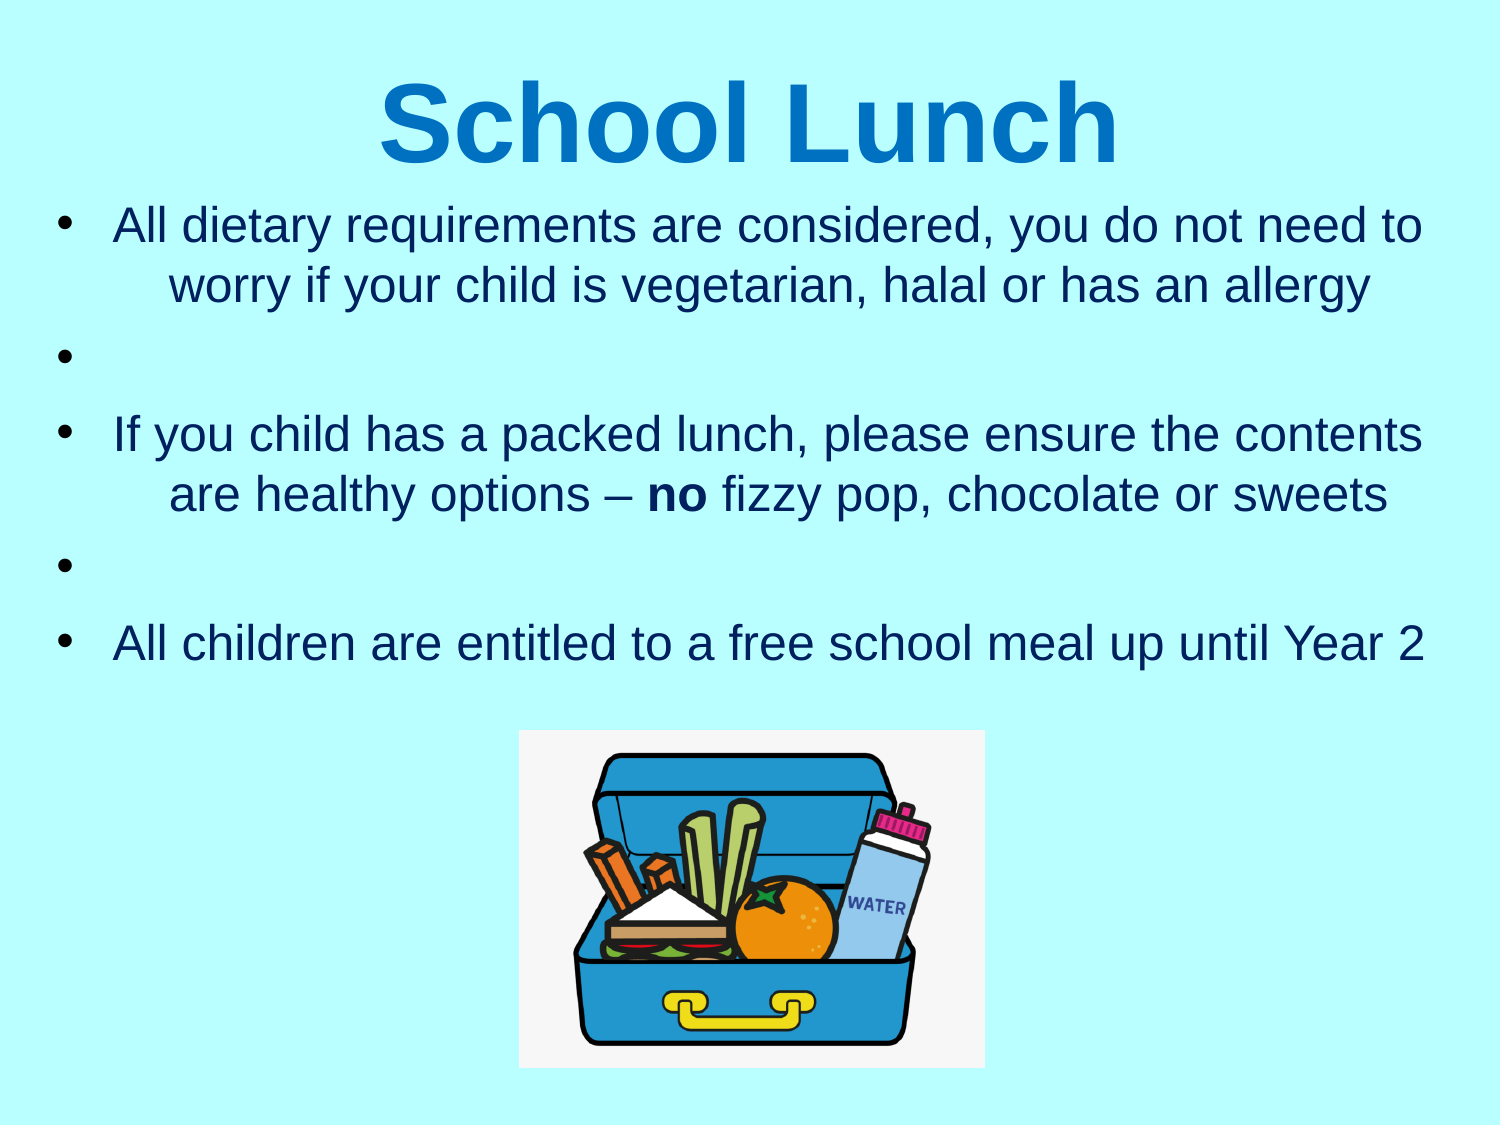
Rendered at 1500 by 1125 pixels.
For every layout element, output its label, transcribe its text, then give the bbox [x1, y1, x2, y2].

title School Lunch [75, 42, 1426, 184]
picture [519, 731, 985, 1068]
list All dietary requirements are considered, you do not need to worry if your child is vegetarian, halal or has an allergy If you child has a packed lunch, please ensure the contents are healthy options – no fizzy pop, chocolate or sweets All children are entitled to a free school meal up until Year 2 [41, 184, 1471, 755]
